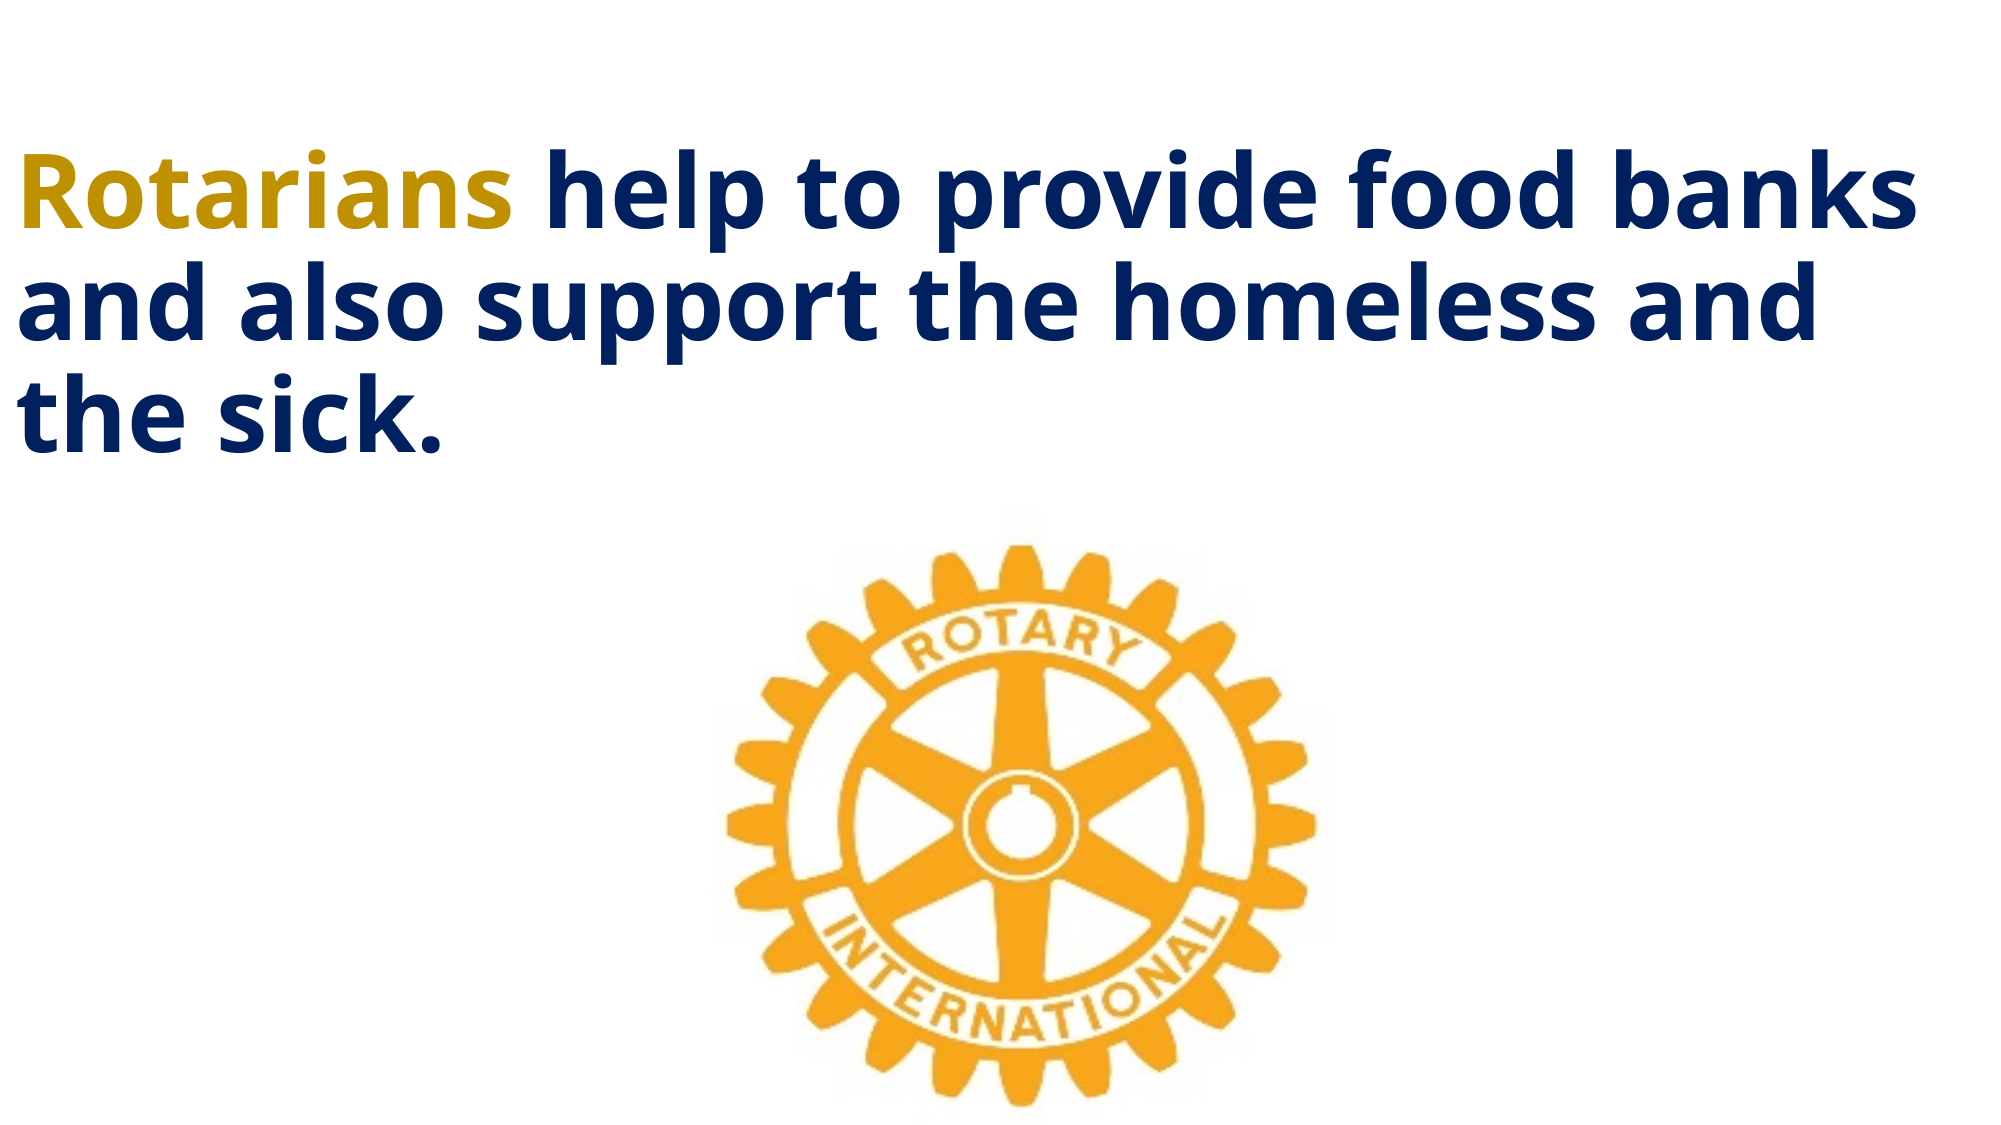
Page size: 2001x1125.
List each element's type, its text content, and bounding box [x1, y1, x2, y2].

title Rotarians help to provide food banks and also support the homeless and the sick. [0, 131, 2000, 584]
picture [633, 395, 1413, 1125]
